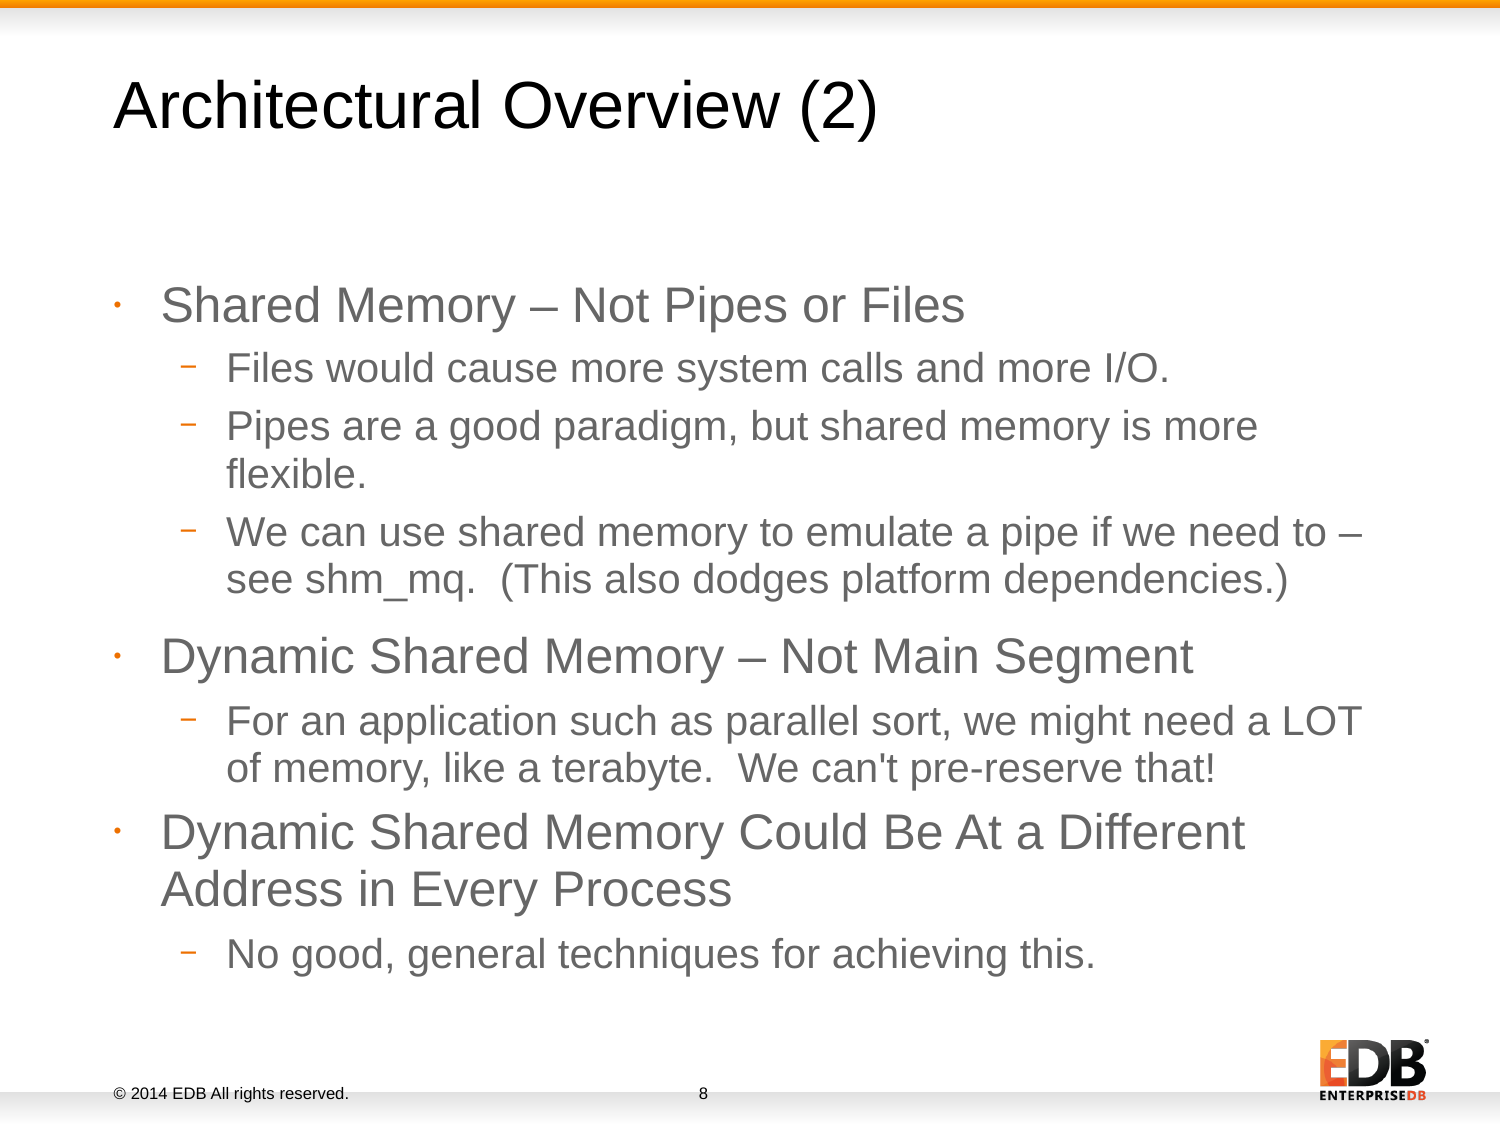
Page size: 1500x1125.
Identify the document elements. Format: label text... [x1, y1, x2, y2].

title Architectural Overview (2) [98, 26, 1403, 188]
picture [1318, 1036, 1430, 1101]
list Shared Memory – Not Pipes or Files Files would cause more system calls and more I/O. Pipes are a good paradigm, but shared memory is more flexible. We can use shared memory to emulate a pipe if we need to – see shm_mq. (This also dodges platform dependencies.) Dynamic Shared Memory – Not Main Segment For an application such as parallel sort, we might need a LOT of memory, like a terabyte. We can't pre-reserve that! Dynamic Shared Memory Could Be At a Different Address in Every Process No good, general techniques for achieving this. [98, 270, 1403, 991]
